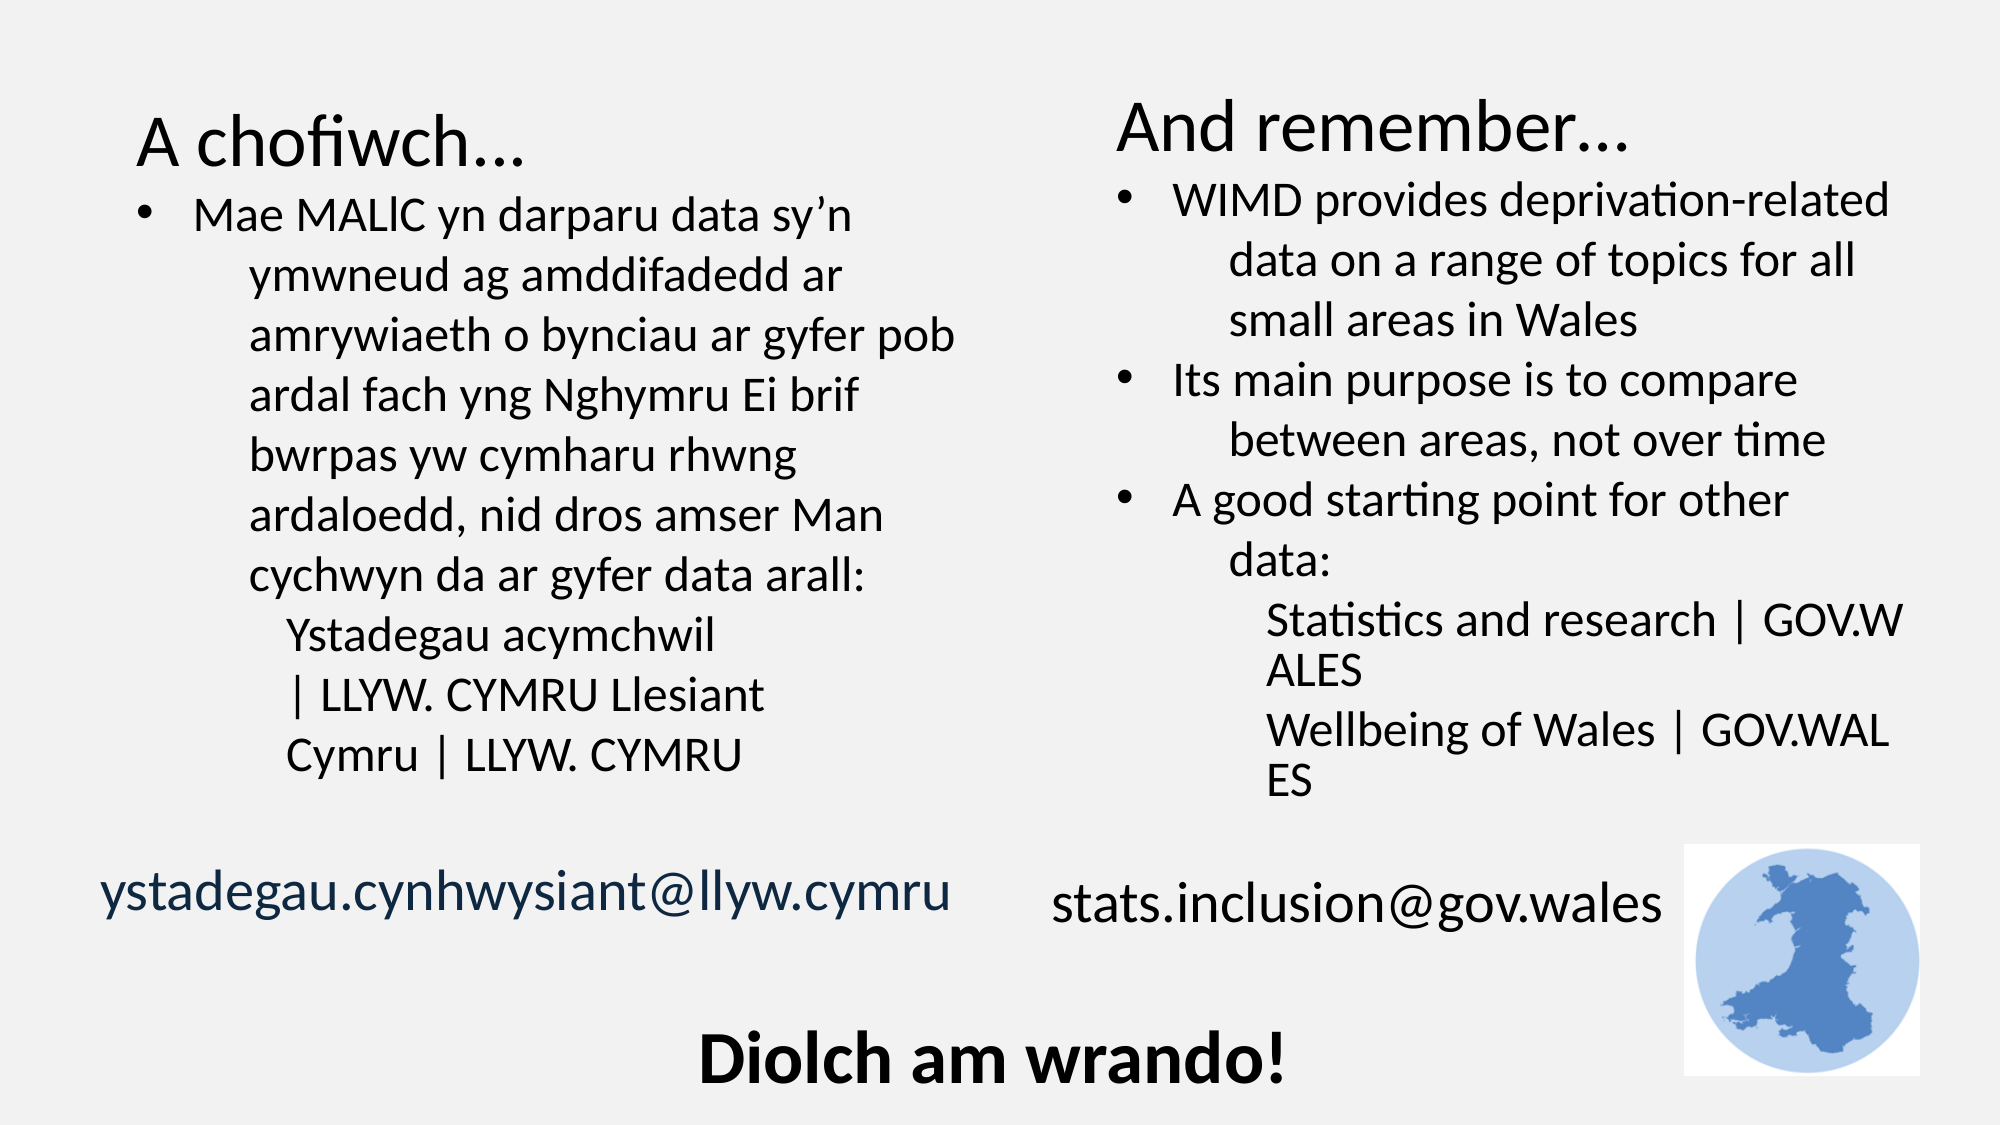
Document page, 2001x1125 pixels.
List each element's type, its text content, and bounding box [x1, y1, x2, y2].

picture [1684, 844, 1920, 1076]
text_box Diolch am wrando! [1000, 1011, 1624, 1125]
text_box ystadegau.cynhwysiant@llyw.cymru [85, 844, 1000, 1125]
text_box And remember… WIMD provides deprivation-related data on a range of topics for all small areas in Wales Its main purpose is to compare between areas, not over time A good starting point for other data: Statistics and research | GOV.WALES Wellbeing of Wales | GOV.WALES [1101, 69, 1920, 766]
list stats.inclusion@gov.wales [1036, 843, 1685, 1056]
text_box A chofiwch... Mae MALlC yn darparu data sy’n ymwneud ag amddifadedd ar amrywiaeth o bynciau ar gyfer pob ardal fach yng Nghymru Ei brif bwrpas yw cymharu rhwng ardaloedd, nid dros amser Man cychwyn da ar gyfer data arall: Ystadegau ac ymchwil | LLYW. CYMRU Llesiant Cymru | LLYW. CYMRU [121, 84, 1001, 736]
